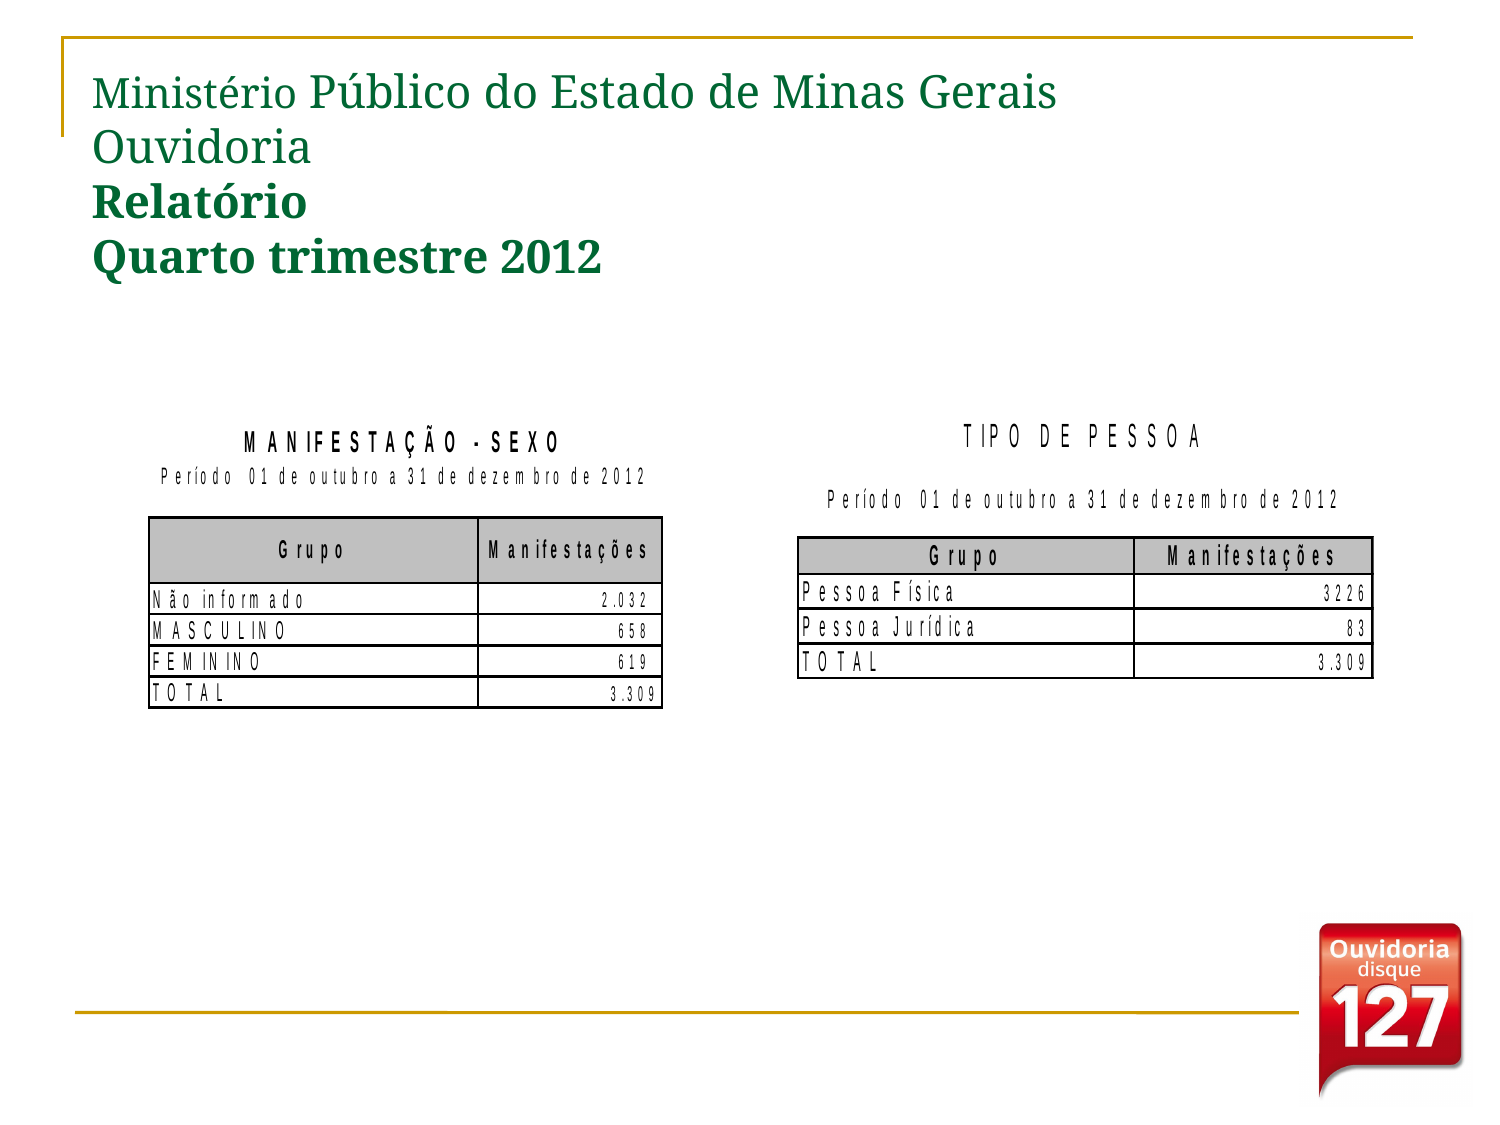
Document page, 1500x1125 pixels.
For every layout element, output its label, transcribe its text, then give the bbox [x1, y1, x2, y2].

chart [147, 422, 664, 709]
chart [1299, 912, 1473, 1107]
chart [797, 413, 1374, 680]
text_box Ministério Público do Estado de Minas Gerais Ouvidoria Relatório Quarto trimestre 2012 [76, 0, 1427, 187]
